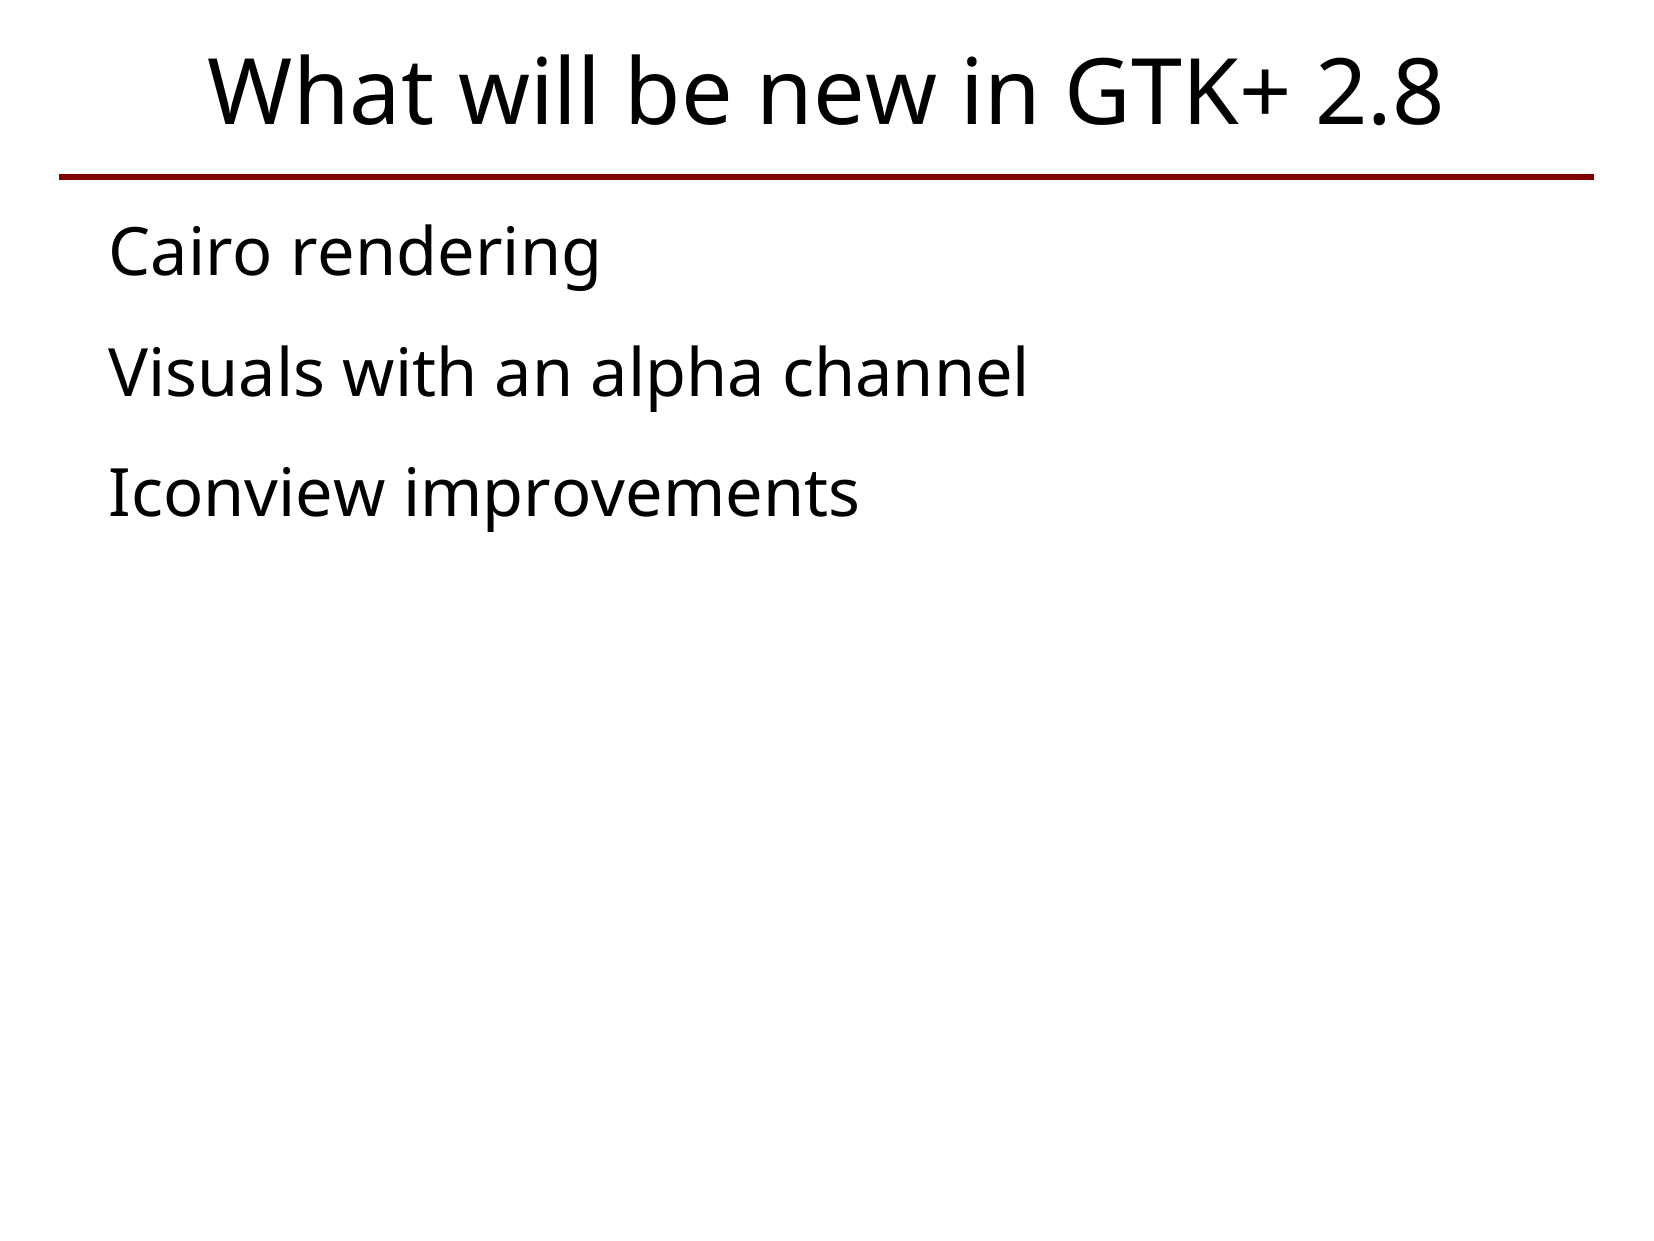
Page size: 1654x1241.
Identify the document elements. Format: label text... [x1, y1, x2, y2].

list Cairo rendering Visuals with an alpha channel Iconview improvements [90, 204, 1627, 843]
title What will be new in GTK+ 2.8 [59, 0, 1595, 178]
